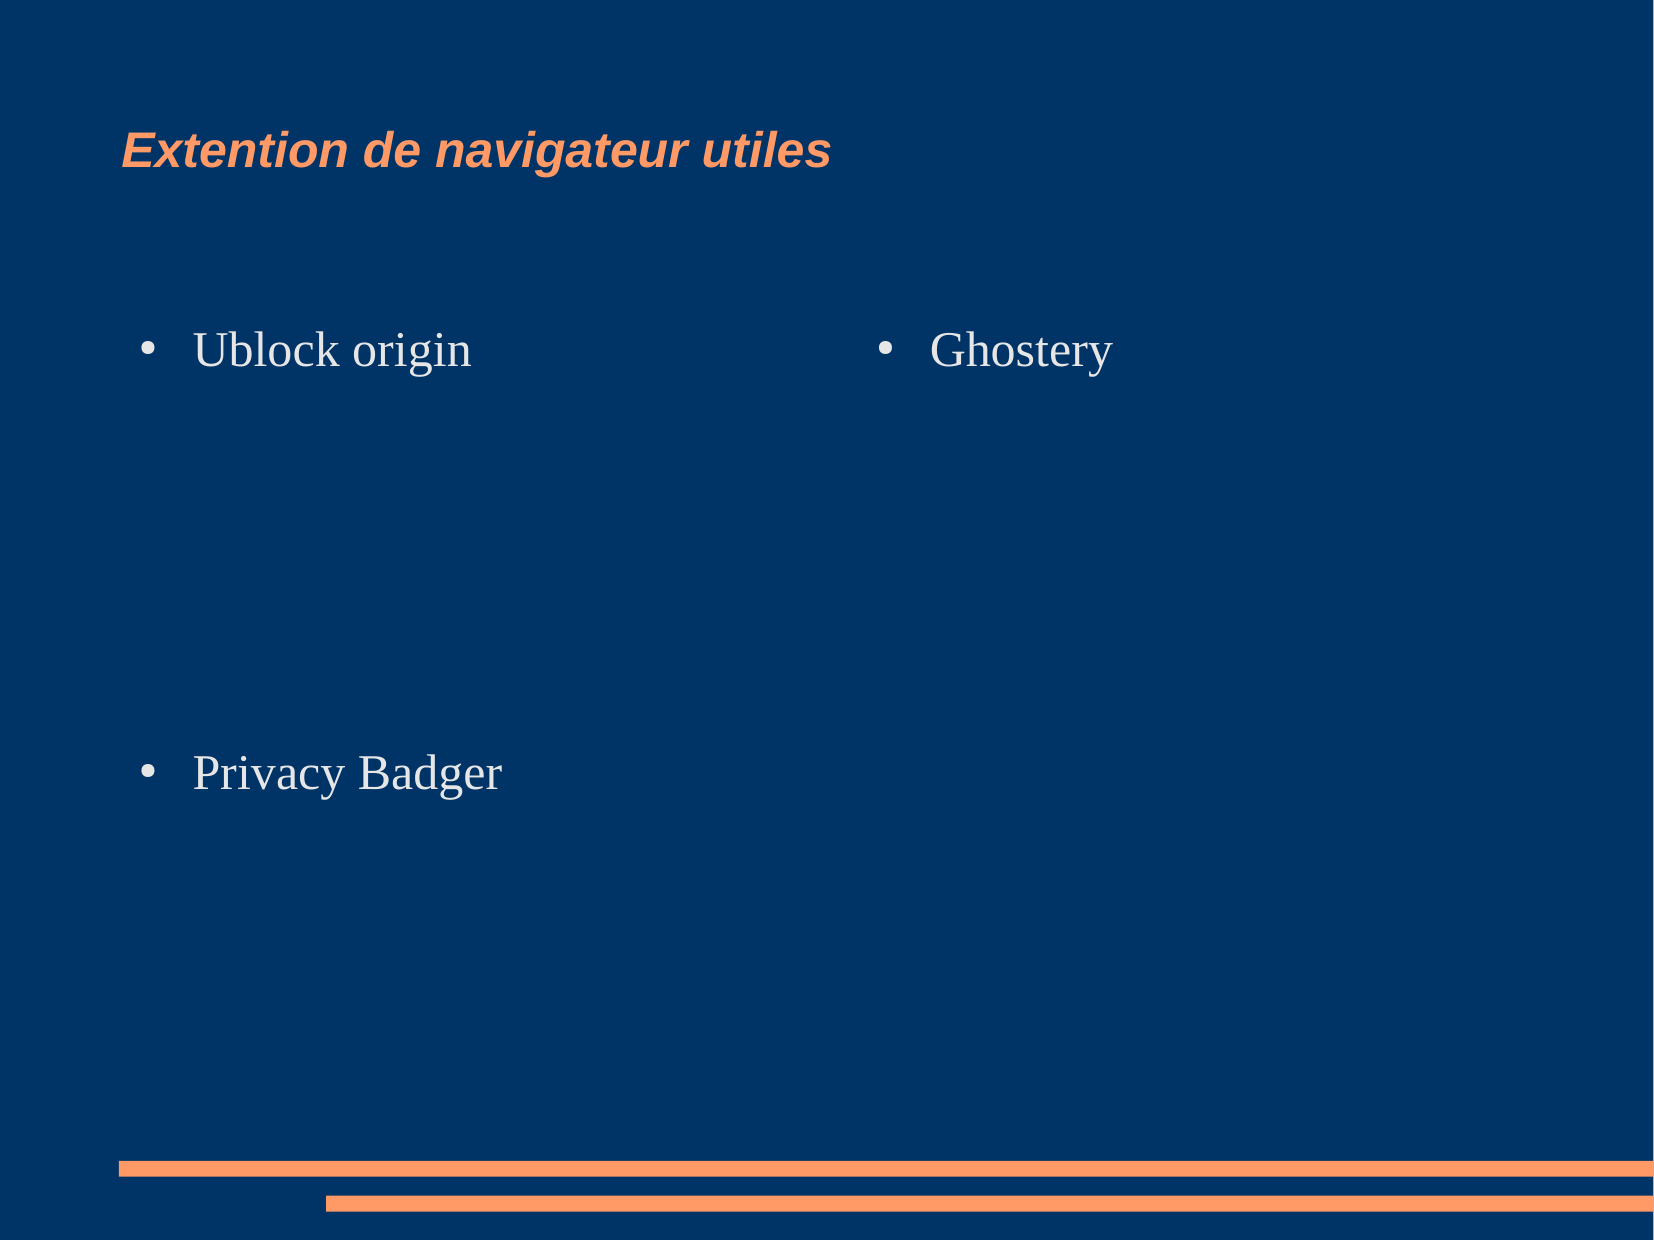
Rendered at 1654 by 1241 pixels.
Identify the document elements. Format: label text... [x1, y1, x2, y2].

title Extention de navigateur utiles [121, 46, 1534, 254]
list Privacy Badger [121, 745, 1561, 1132]
list Ublock origin [121, 322, 824, 709]
list Ghostery [858, 322, 1562, 709]
